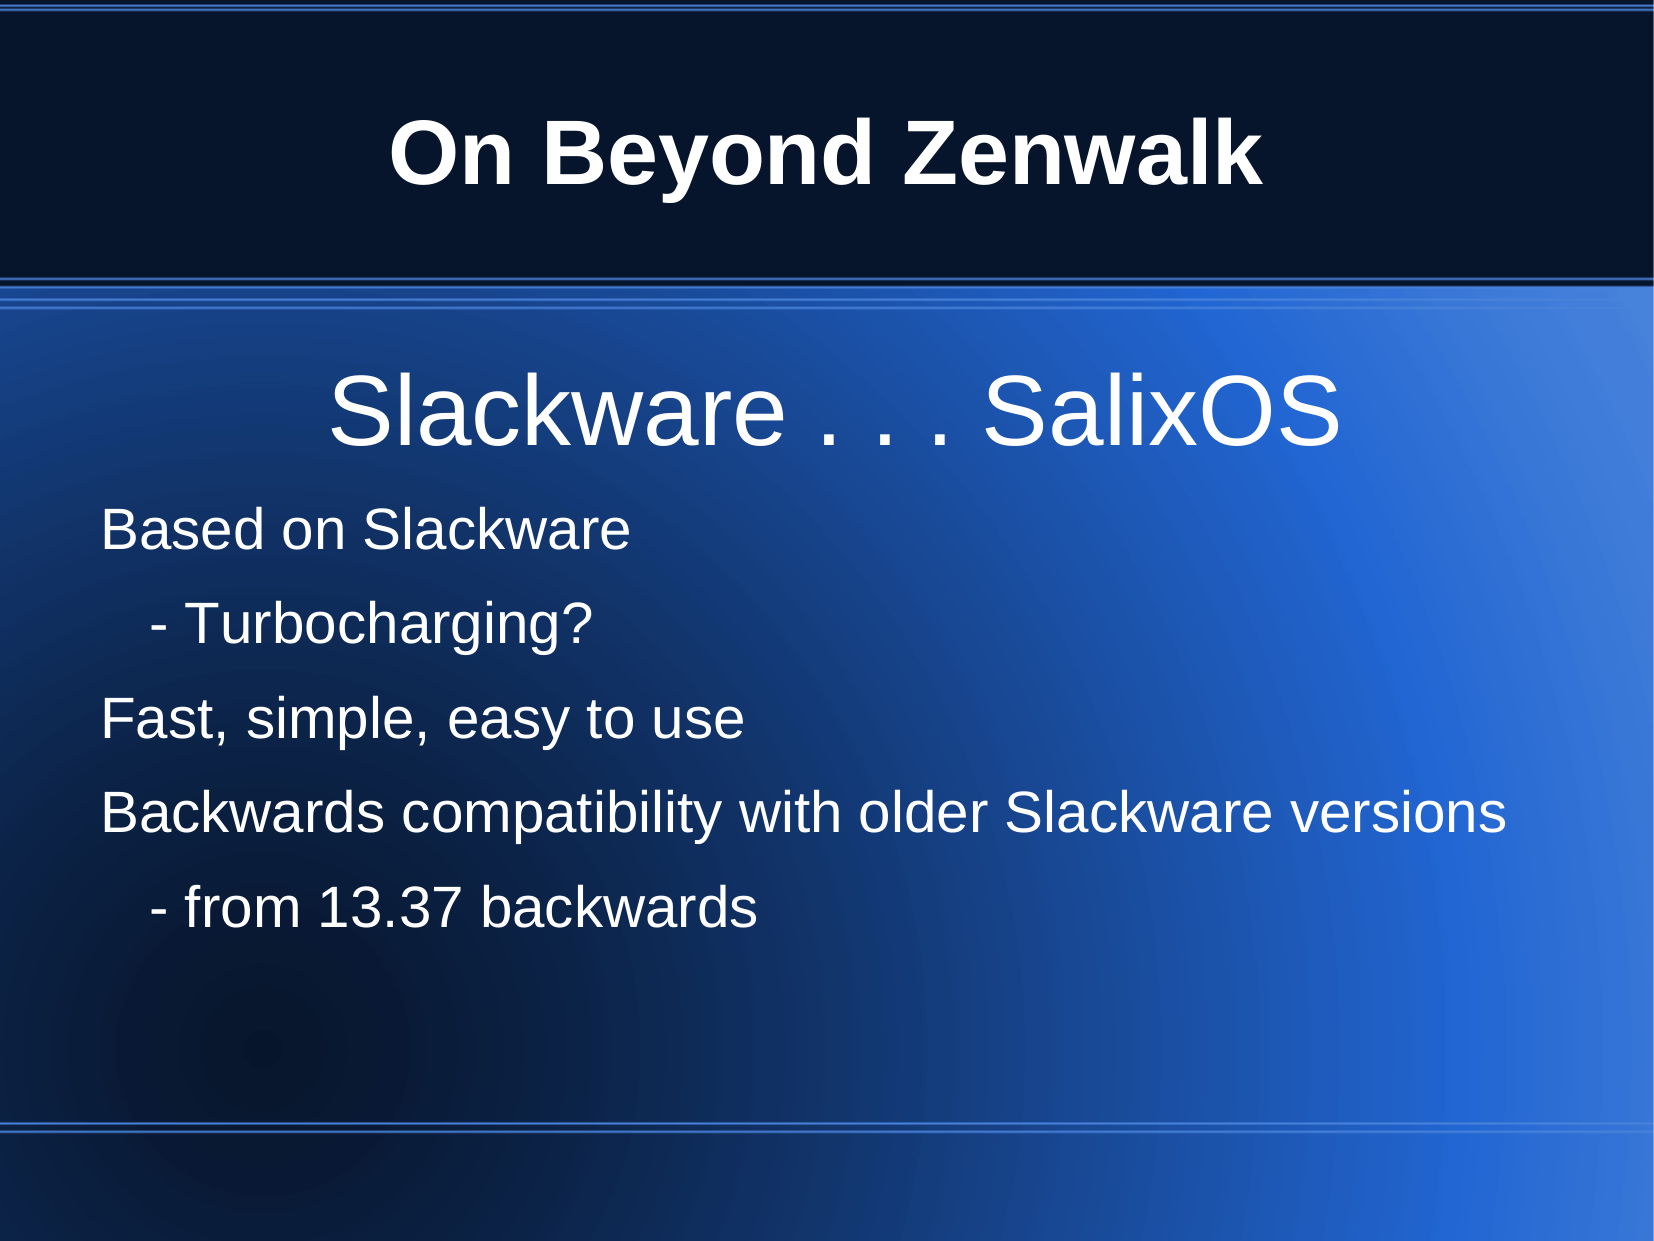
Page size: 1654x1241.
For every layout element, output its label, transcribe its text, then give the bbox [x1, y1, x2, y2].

list Slackware . . . SalixOS Based on Slackware - Turbocharging? Fast, simple, easy to use Backwards compatibility with older Slackware versions - from 13.37 backwards [82, 355, 1571, 1241]
title On Beyond Zenwalk [82, 56, 1571, 250]
picture [0, 0, 1654, 1241]
